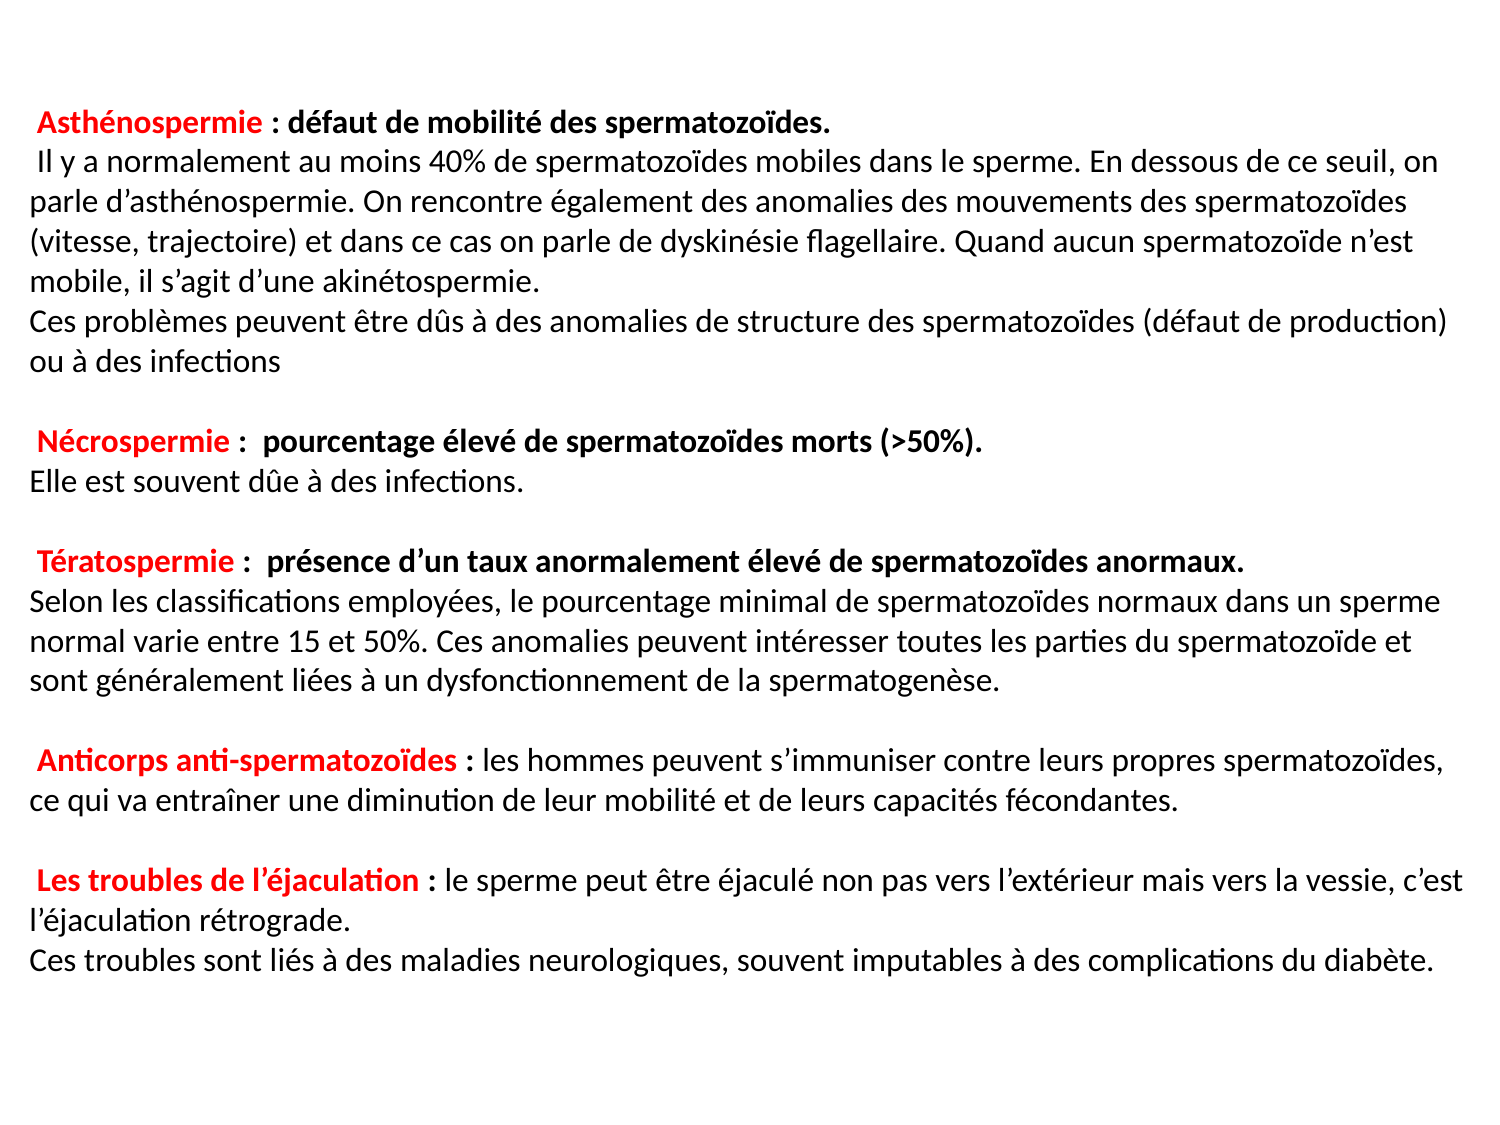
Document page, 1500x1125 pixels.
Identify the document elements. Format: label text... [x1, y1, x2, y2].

text_box Asthénospermie : défaut de mobilité des spermatozoïdes. Il y a normalement au moins 40% de spermatozoïdes mobiles dans le sperme. En dessous de ce seuil, on parle d’asthénospermie. On rencontre également des anomalies des mouvements des spermatozoïdes (vitesse, trajectoire) et dans ce cas on parle de dyskinésie flagellaire. Quand aucun spermatozoïde n’est mobile, il s’agit d’une akinétospermie. Ces problèmes peuvent être dûs à des anomalies de structure des spermatozoïdes (défaut de production) ou à des infections Nécrospermie : pourcentage élevé de spermatozoïdes morts (>50%). Elle est souvent dûe à des infections. Tératospermie : présence d’un taux anormalement élevé de spermatozoïdes anormaux. Selon les classifications employées, le pourcentage minimal de spermatozoïdes normaux dans un sperme normal varie entre 15 et 50%. Ces anomalies peuvent intéresser toutes les parties du spermatozoïde et sont généralement liées à un dysfonctionnement de la spermatogenèse. Anticorps anti-spermatozoïdes : les hommes peuvent s’immuniser contre leurs propres spermatozoïdes, ce qui va entraîner une diminution de leur mobilité et de leurs capacités fécondantes. Les troubles de l’éjaculation : le sperme peut être éjaculé non pas vers l’extérieur mais vers la vessie, c’est l’éjaculation rétrograde. Ces troubles sont liés à des maladies neurologiques, souvent imputables à des complications du diabète. [29, 99, 1477, 979]
